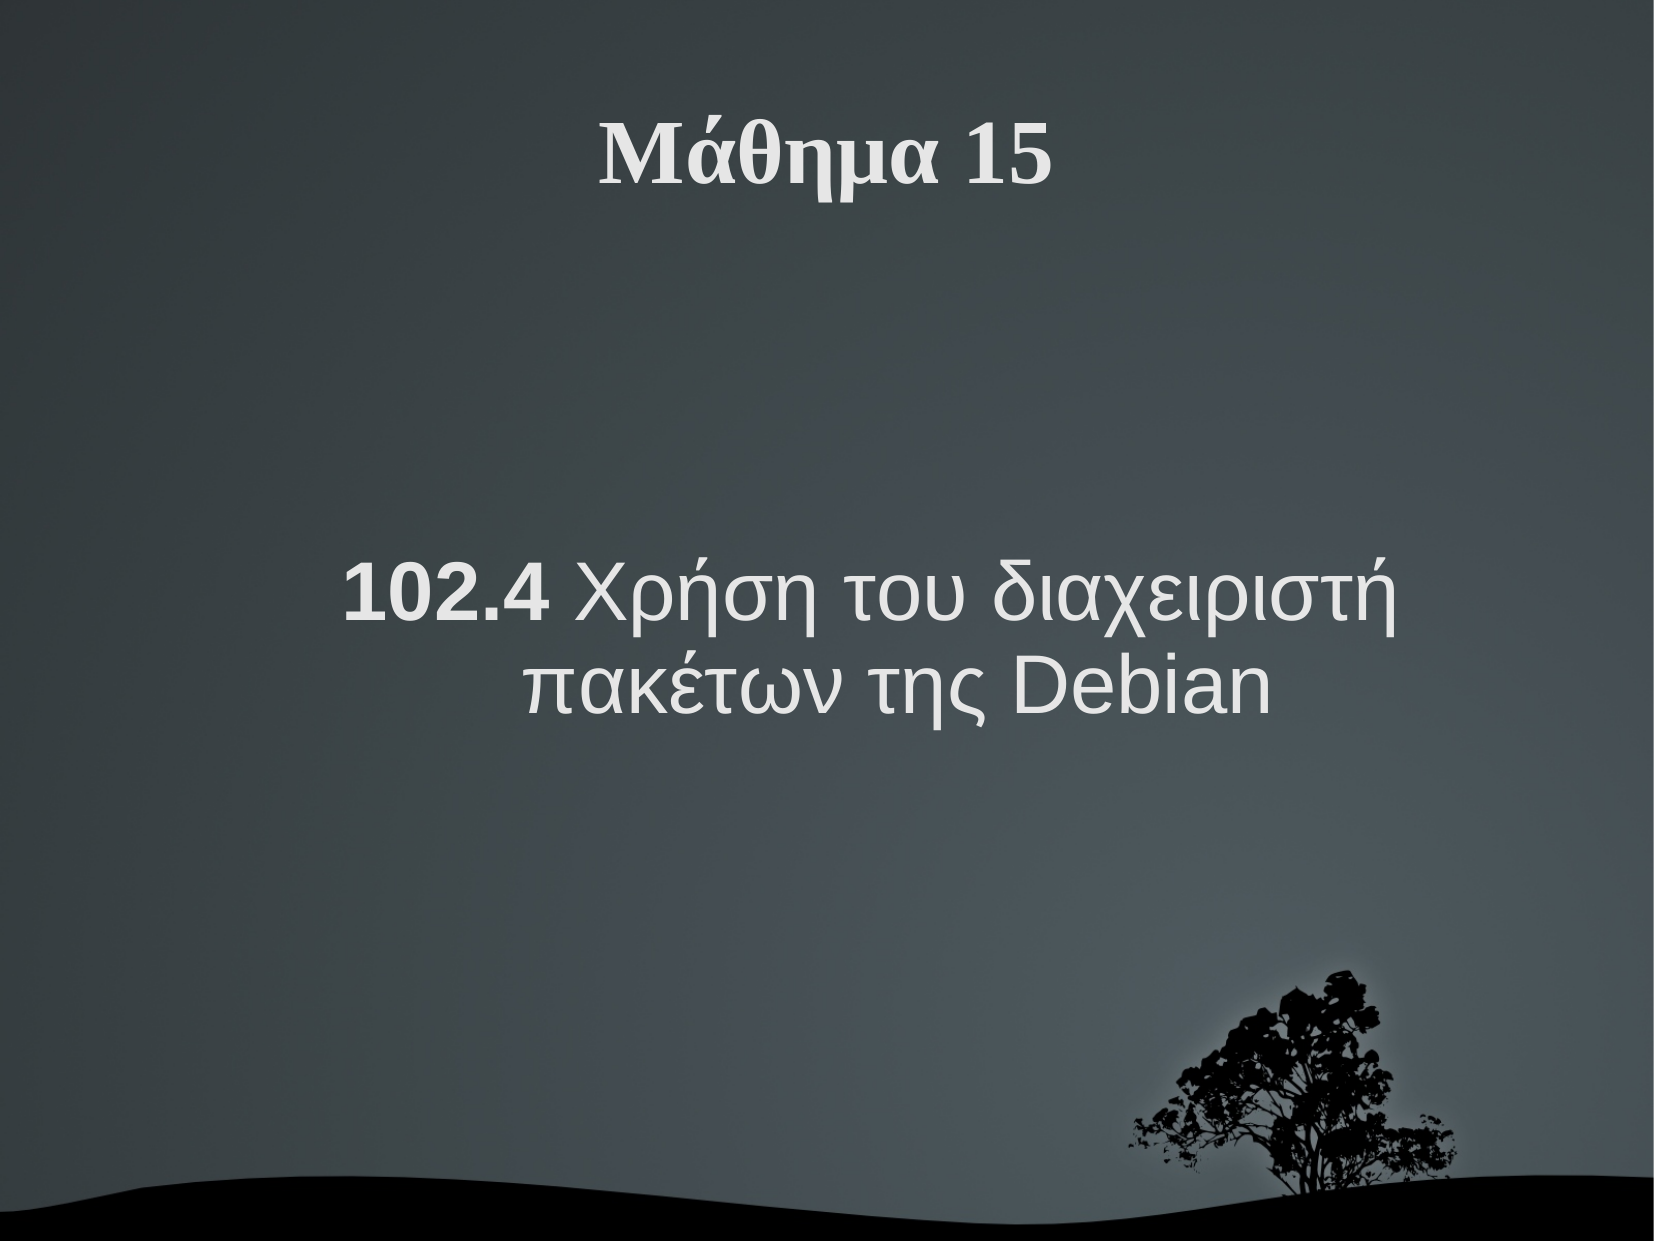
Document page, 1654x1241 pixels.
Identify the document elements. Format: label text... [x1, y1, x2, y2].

title Μάθημα 15 [82, 49, 1571, 257]
list 102.4 Χρήση του διαχειριστή πακέτων της Debian [82, 290, 1571, 1109]
picture [0, 0, 1654, 1241]
